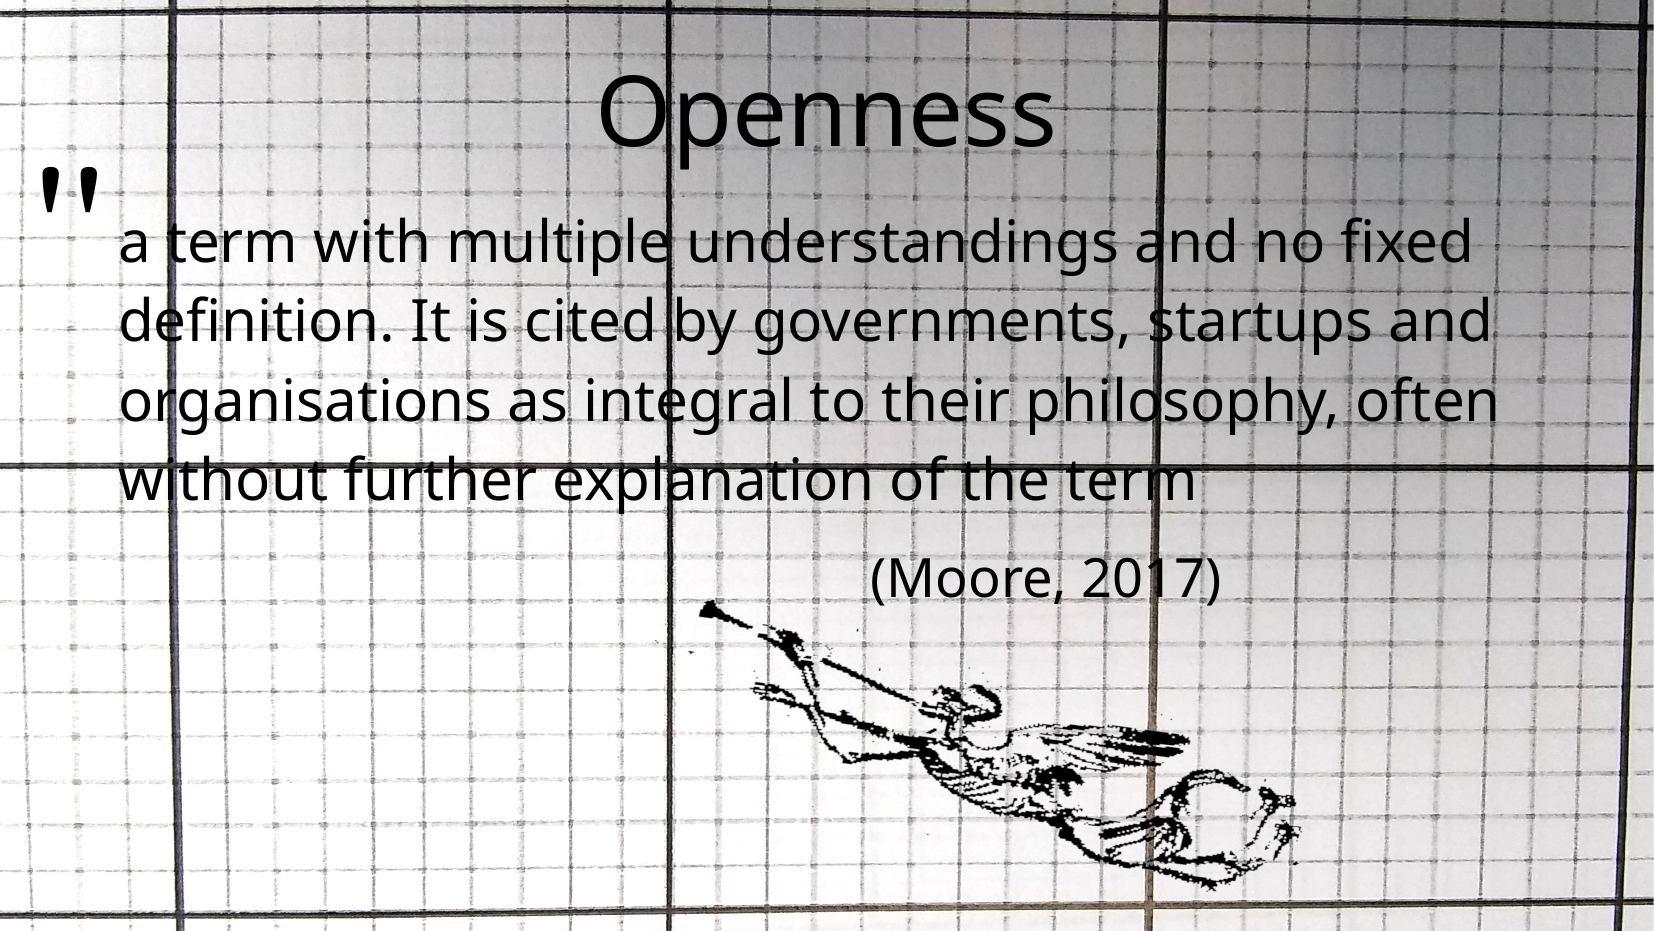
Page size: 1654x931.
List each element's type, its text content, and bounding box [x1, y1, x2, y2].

picture [0, 0, 1654, 931]
title Openness [82, 31, 1571, 187]
list a term with multiple understandings and no fixed definition. It is cited by governments, startups and organisations as integral to their philosophy, often without further explanation of the term (Moore, 2017) [47, 200, 1595, 740]
